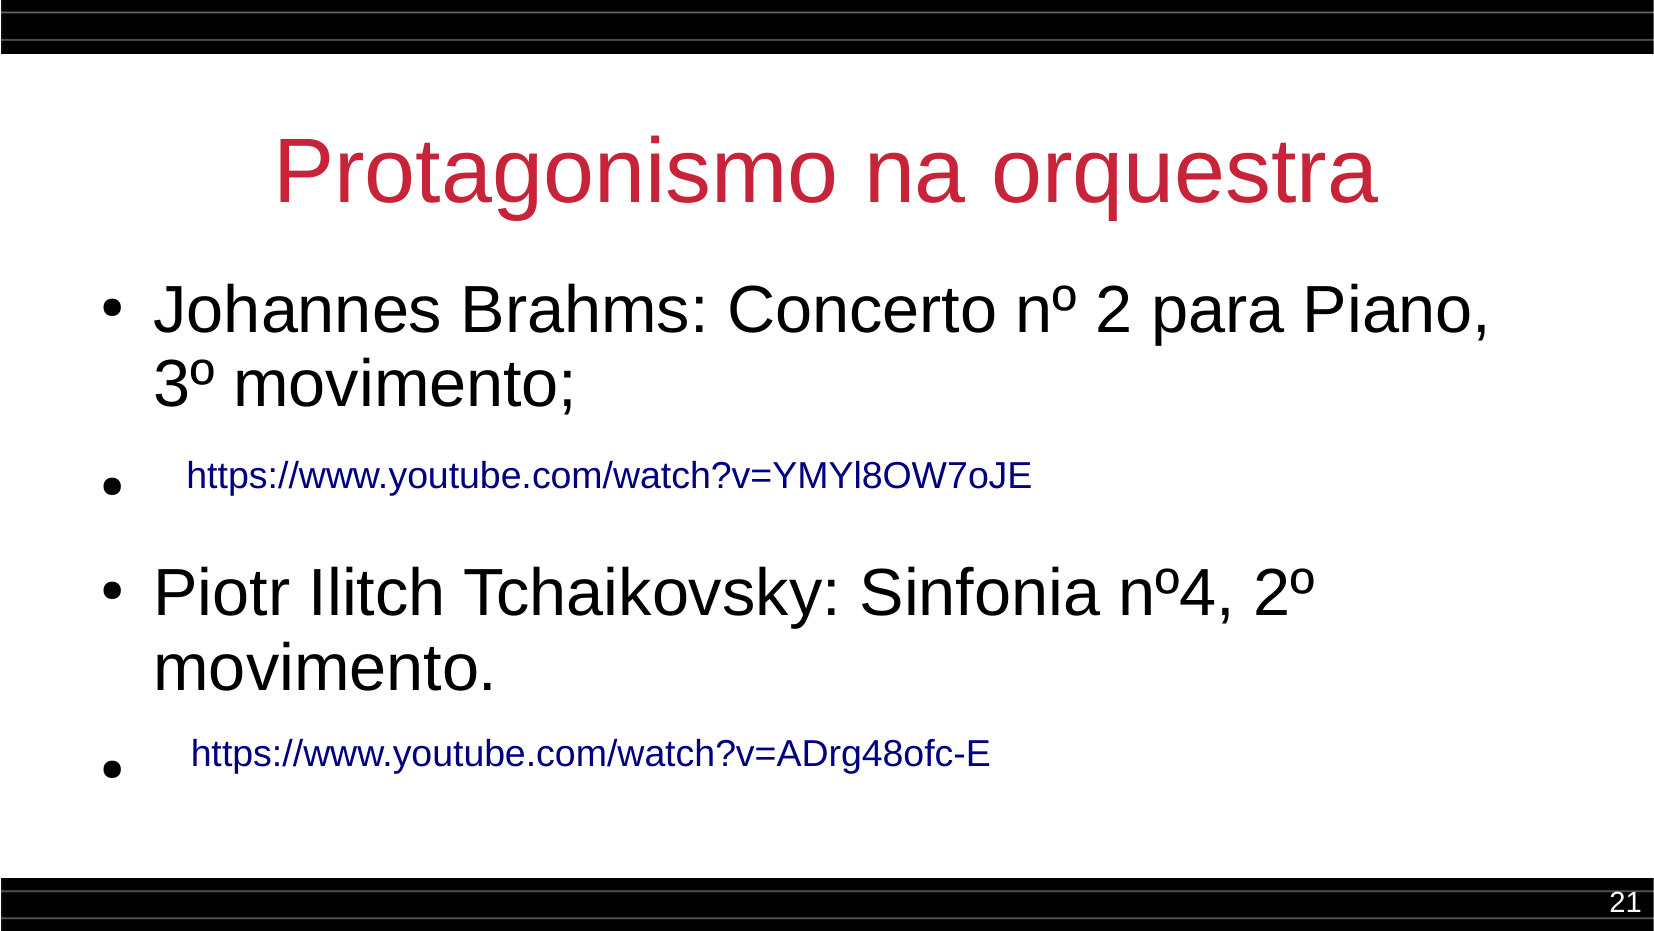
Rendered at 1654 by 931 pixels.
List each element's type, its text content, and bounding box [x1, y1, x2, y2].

text_box [154, 621, 1287, 748]
text_box https://www.youtube.com/watch?v=YMYl8OW7oJE [171, 447, 1048, 505]
picture [1, 0, 1654, 54]
picture [1, 878, 1654, 931]
list Johannes Brahms: Concerto nº 2 para Piano, 3º movimento; Piotr Ilitch Tchaikovsky: Sinfonia nº4, 2º movimento. [82, 271, 1571, 758]
title Protagonismo na orquestra [82, 92, 1571, 249]
text_box https://www.youtube.com/watch?v=ADrg48ofc-E [176, 724, 1007, 782]
